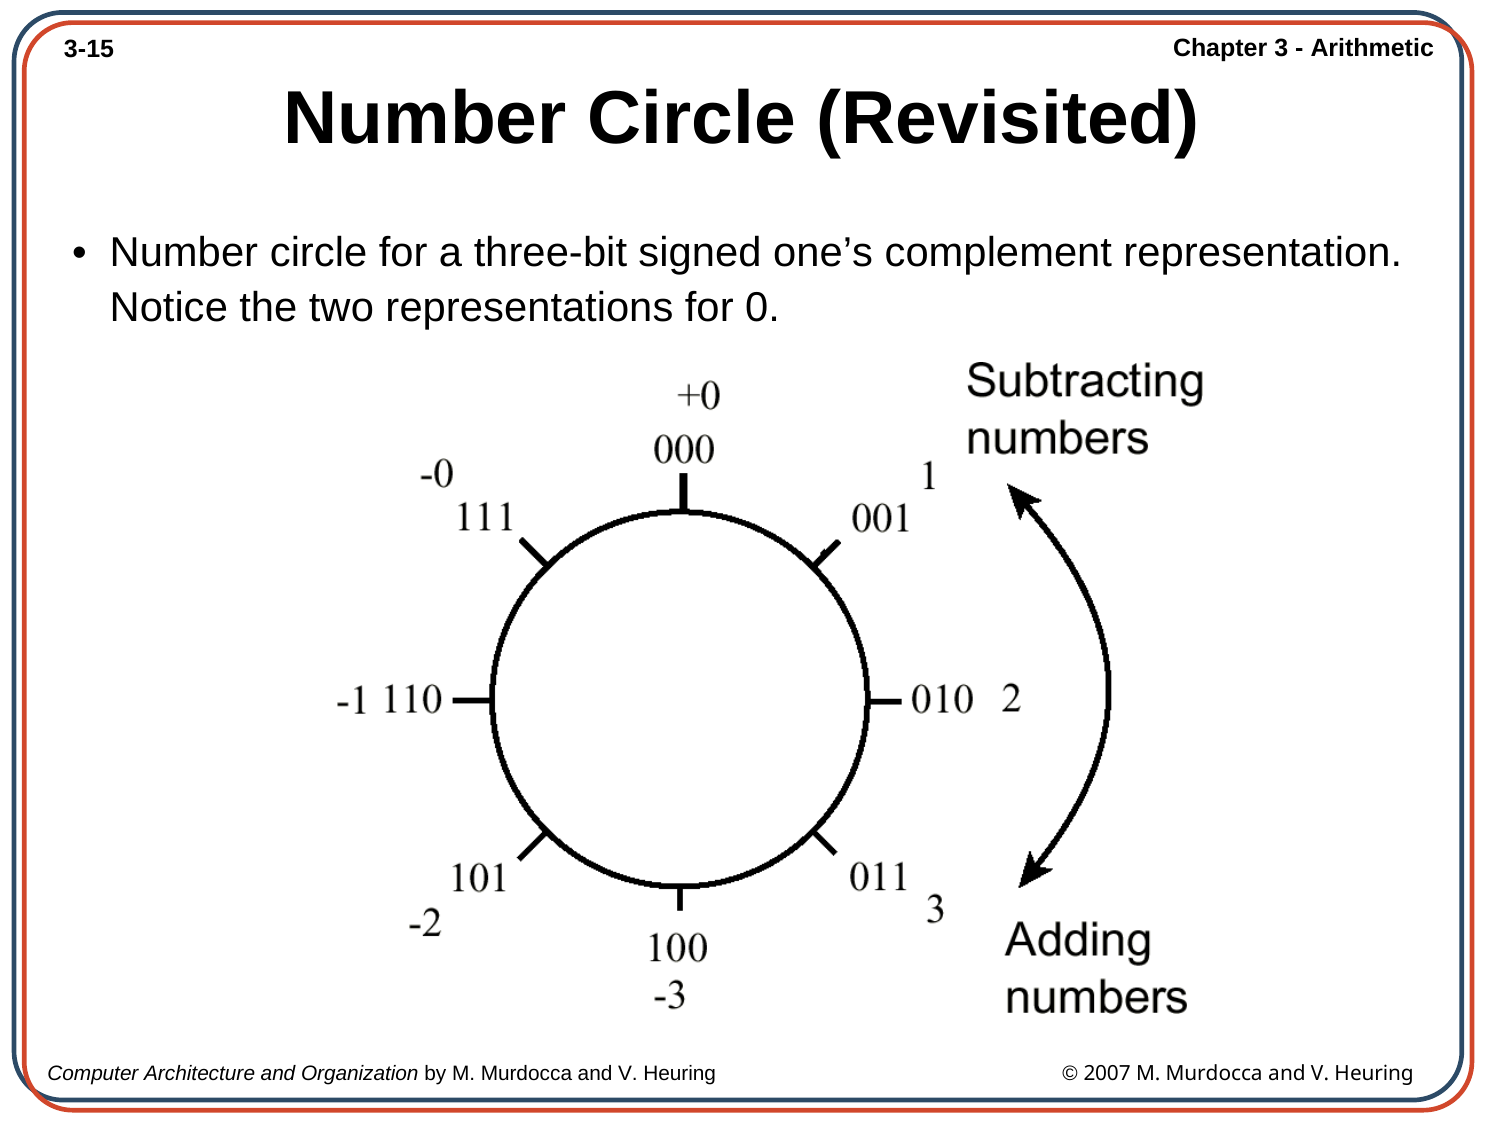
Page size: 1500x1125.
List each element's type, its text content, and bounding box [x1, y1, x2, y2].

picture [337, 362, 1203, 1014]
title Number Circle (Revisited) [37, 75, 1447, 163]
text_box • Number circle for a three-bit signed one’s complement representation. Notice the two representations for 0. [37, 212, 1438, 350]
